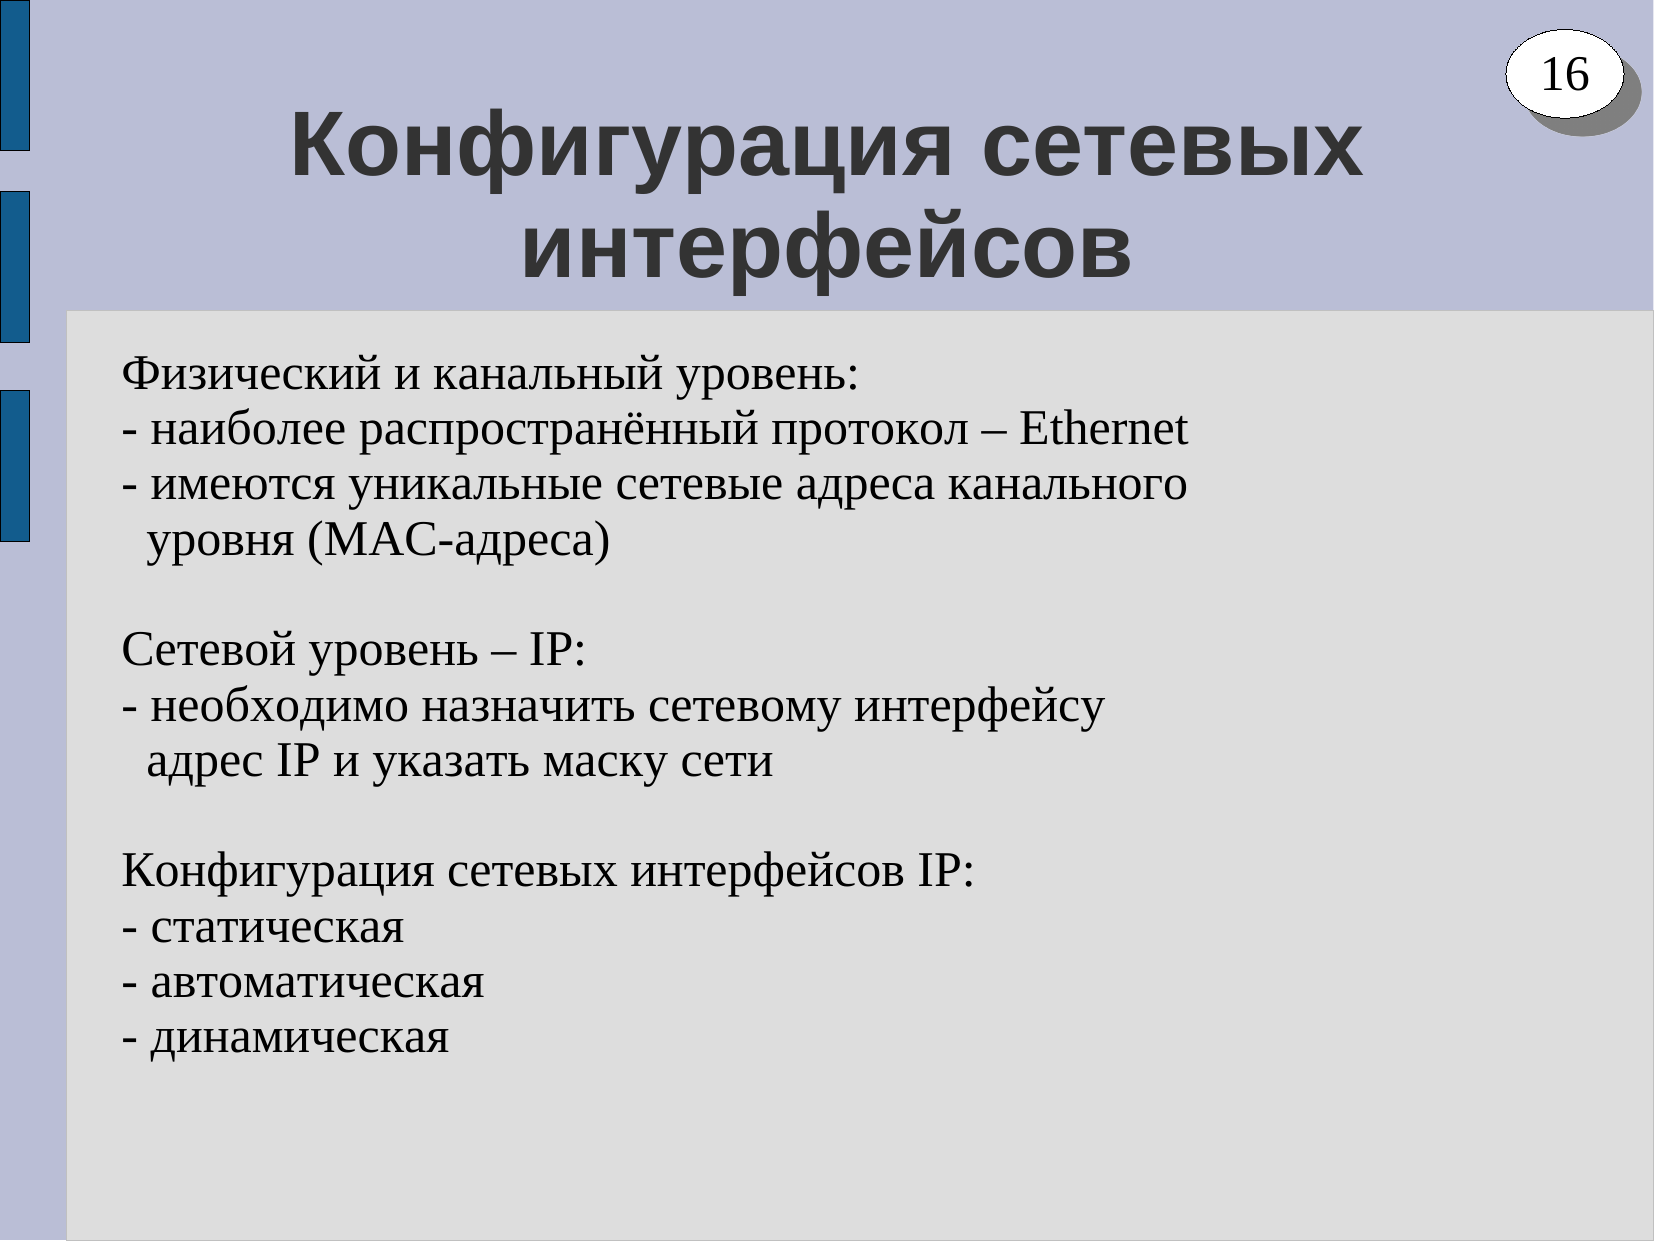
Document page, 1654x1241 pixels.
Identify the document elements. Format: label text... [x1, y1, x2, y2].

text_box 16 [1505, 29, 1625, 119]
title Конфигурация сетевых интерфейсов [121, 91, 1534, 299]
subtitle Физический и канальный уровень: - наиболее распространённый протокол – Ethernet - имеются уникальные сетевые адреса канального уровня (MAC-адреса) Сетевой уровень – IP: - необходимо назначить сетевому интерфейсу адрес IP и указать маску сети Конфигурация сетевых интерфейсов IP: - статическая - автоматическая - динамическая [121, 344, 1534, 1164]
